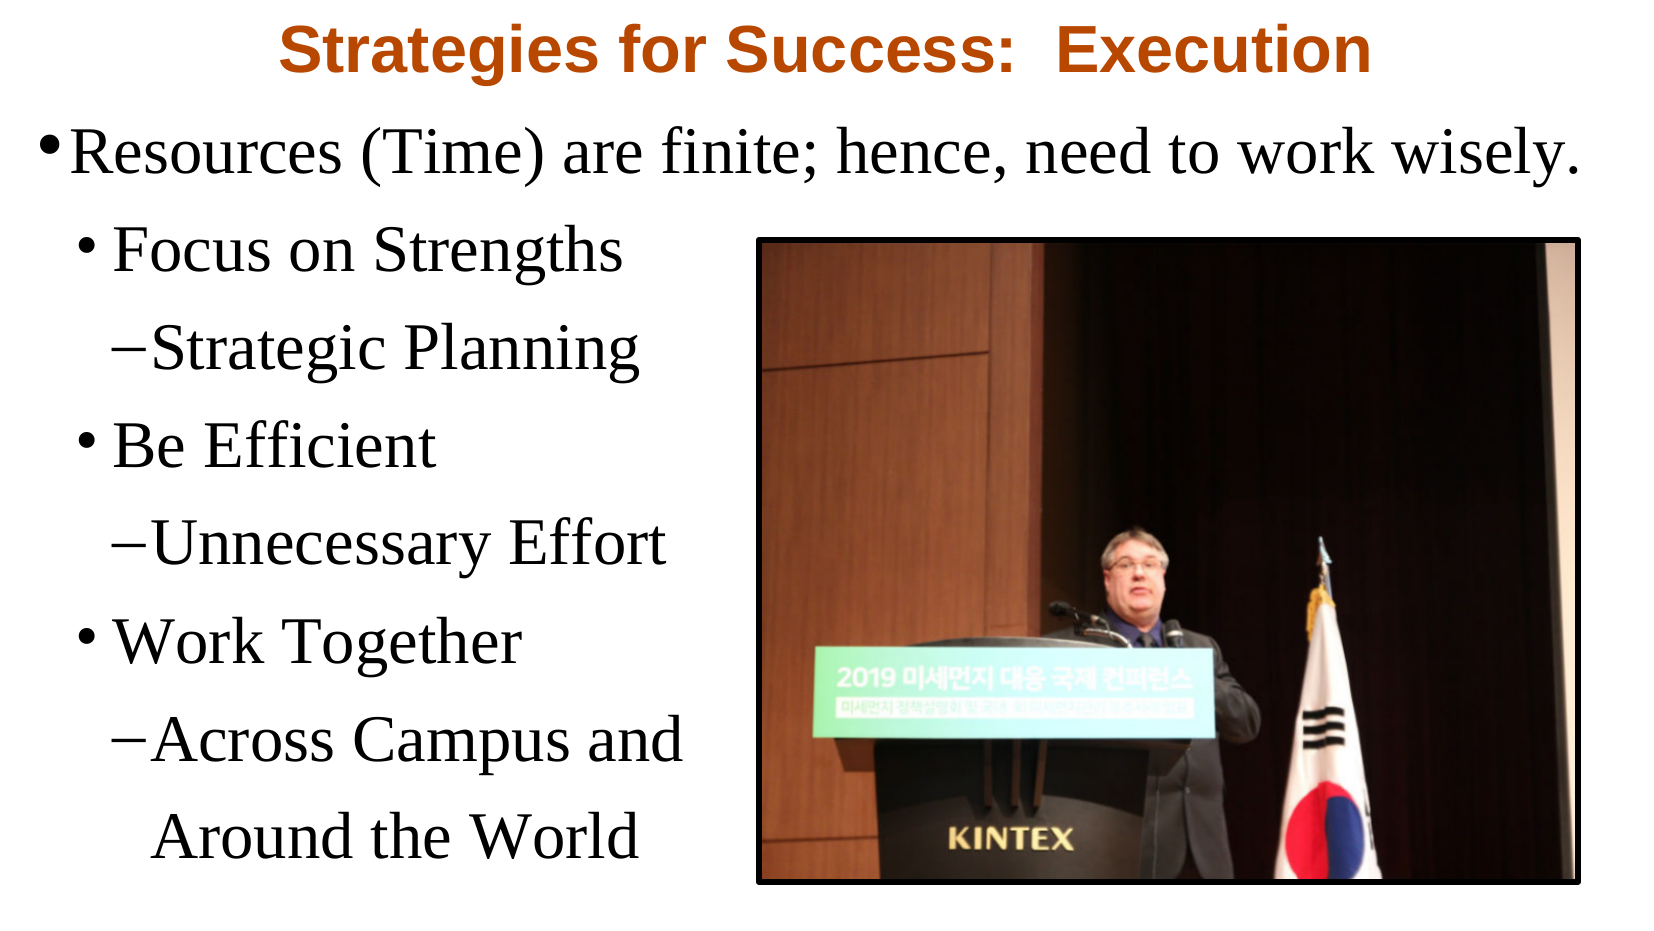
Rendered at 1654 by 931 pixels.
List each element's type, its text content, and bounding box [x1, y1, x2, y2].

picture [761, 242, 1575, 879]
text_box Resources (Time) are finite; hence, need to work wisely. Focus on Strengths Strategic Planning Be Efficient Unnecessary Effort Work Together Across Campus and Around the World [0, 106, 1654, 901]
text_box Strategies for Success: Execution [0, 1, 1654, 100]
